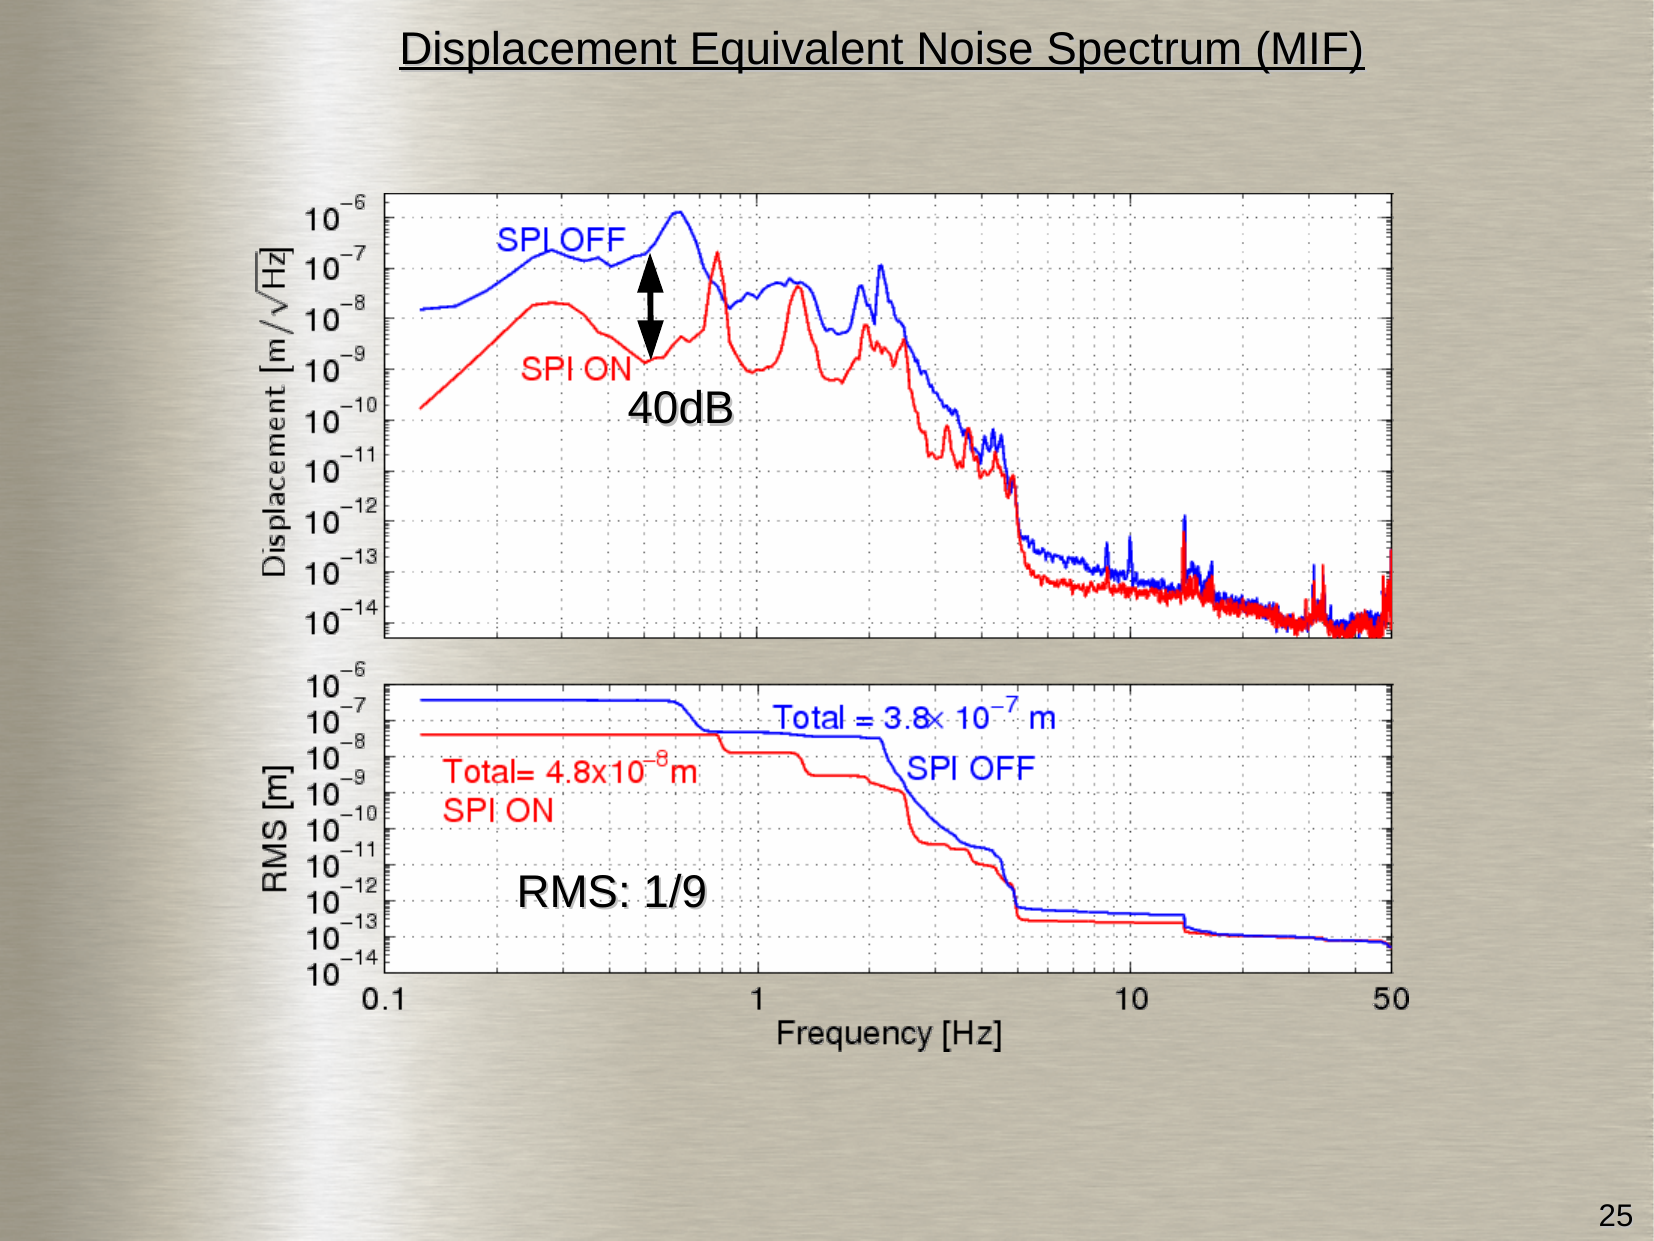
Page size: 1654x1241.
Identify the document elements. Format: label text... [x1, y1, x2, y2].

text_box Displacement Equivalent Noise Spectrum (MIF) [232, 5, 1532, 92]
text_box RMS: 1/9 [501, 858, 723, 925]
picture [0, 0, 1654, 1241]
text_box 40dB [612, 375, 750, 442]
